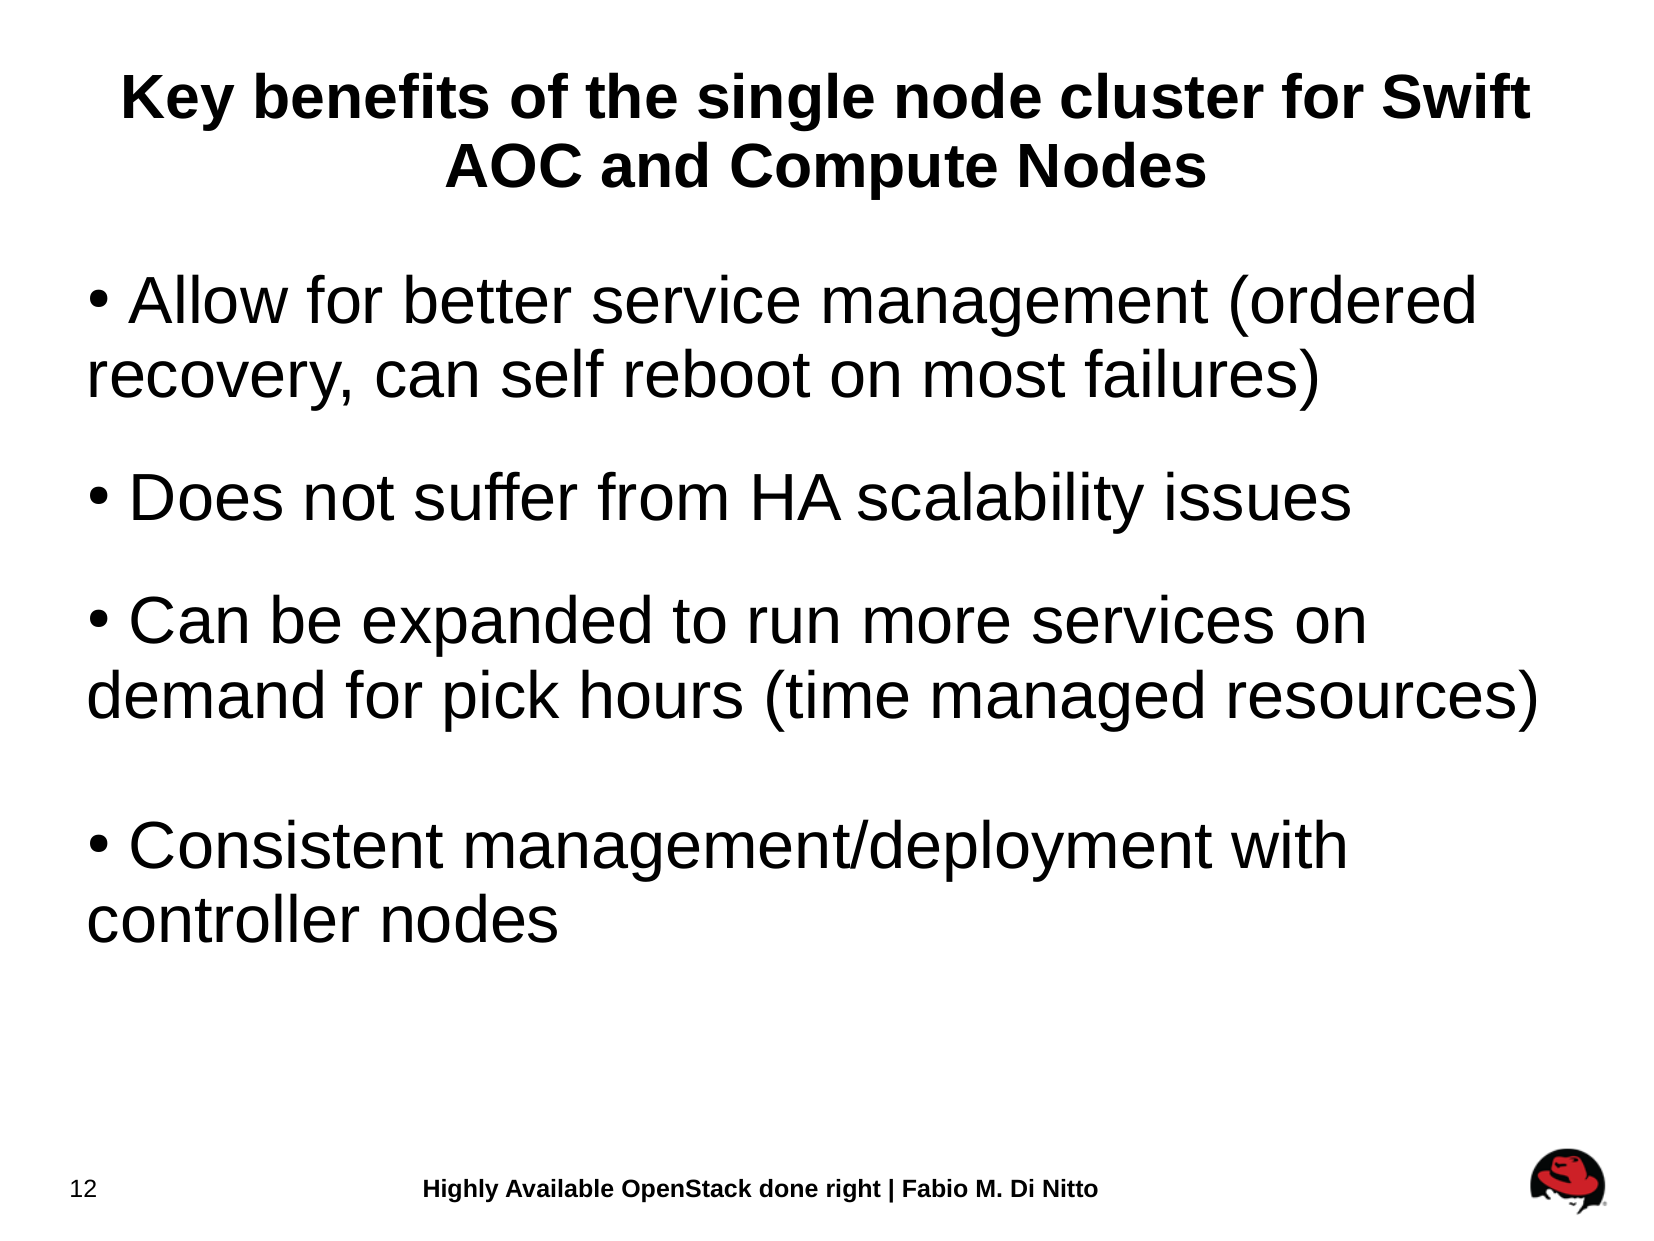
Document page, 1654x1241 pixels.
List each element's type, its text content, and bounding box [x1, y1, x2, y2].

title Key benefits of the single node cluster for Swift AOC and Compute Nodes [82, 37, 1571, 226]
subtitle Allow for better service management (ordered recovery, can self reboot on most failures) Does not suffer from HA scalability issues Can be expanded to run more services on demand for pick hours (time managed resources) Consistent management/deployment with controller nodes [86, 244, 1576, 976]
picture [1529, 1146, 1613, 1224]
